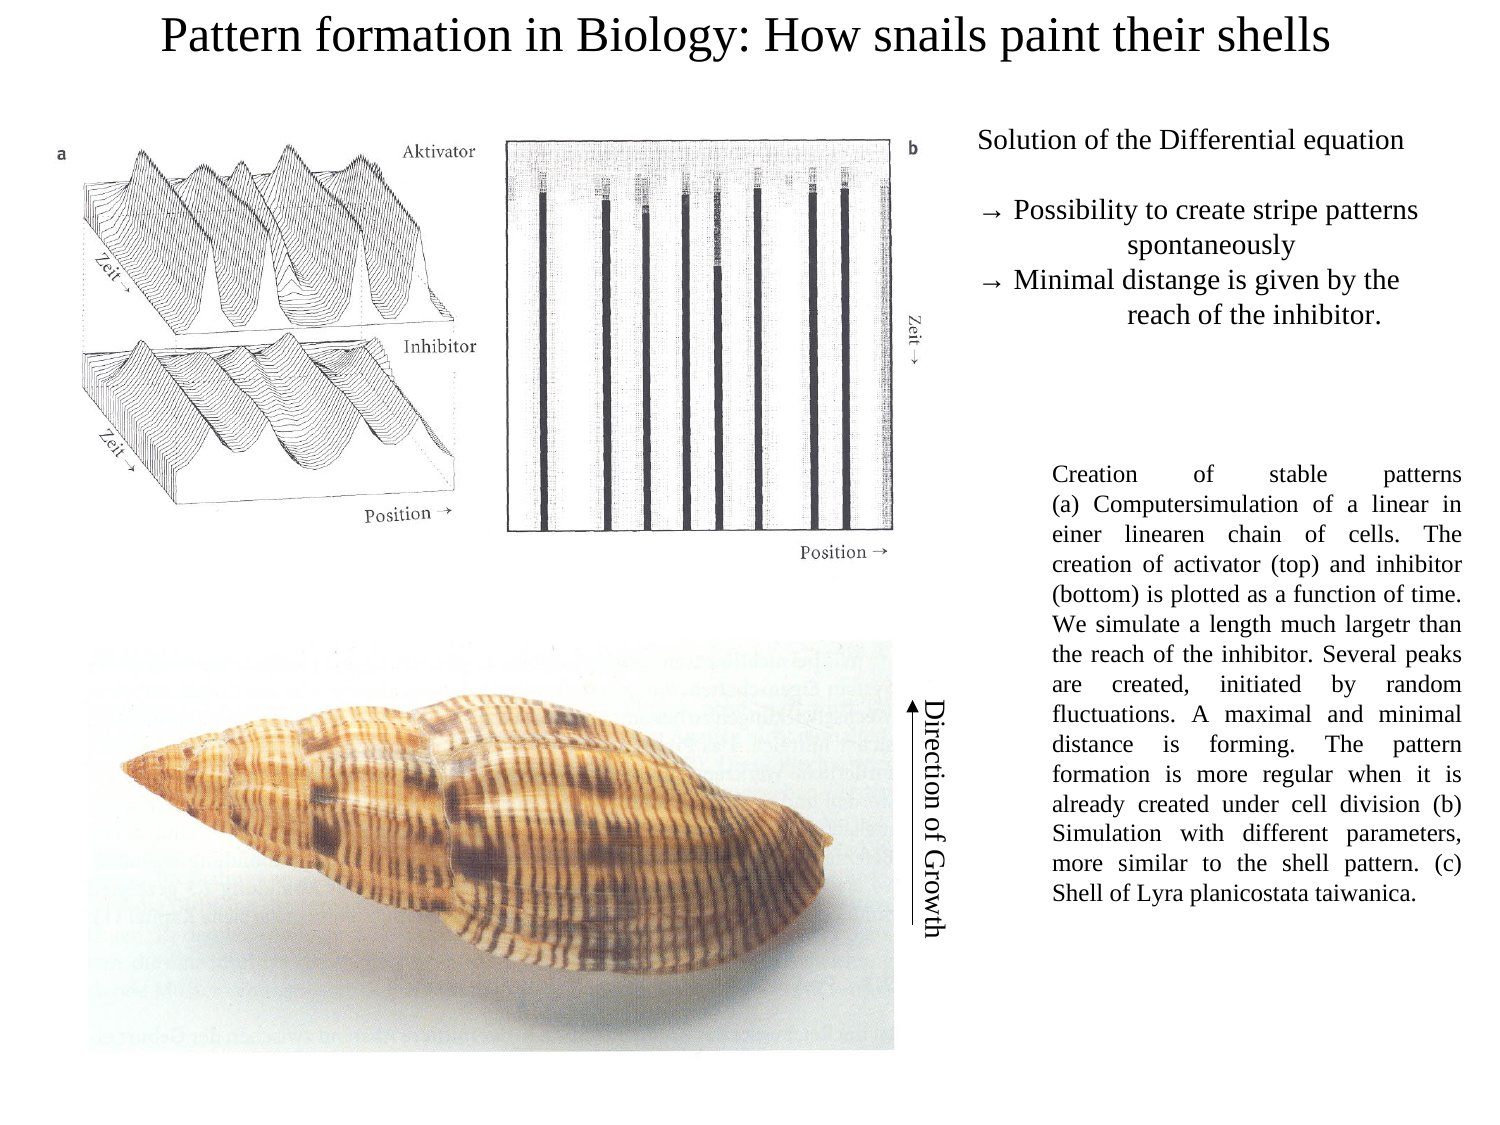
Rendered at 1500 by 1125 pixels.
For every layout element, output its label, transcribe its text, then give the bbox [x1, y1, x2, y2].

text_box Solution of the Differential equation → Possibility to create stripe patterns spontaneously → Minimal distange is given by the reach of the inhibitor. [962, 112, 1491, 338]
title Pattern formation in Biology: How snails paint their shells [0, 0, 1497, 70]
text_box Creation of stable patterns (a) Computersimulation of a linear in einer linearen chain of cells. The creation of activator (top) and inhibitor (bottom) is plotted as a function of time. We simulate a length much largetr than the reach of the inhibitor. Several peaks are created, initiated by random fluctuations. A maximal and minimal distance is forming. The pattern formation is more regular when it is already created under cell division (b) Simulation with different parameters, more similar to the shell pattern. (c) Shell of Lyra planicostata taiwanica. [1037, 450, 1478, 915]
picture [37, 124, 940, 1061]
text_box Direction of Growth [911, 684, 963, 955]
